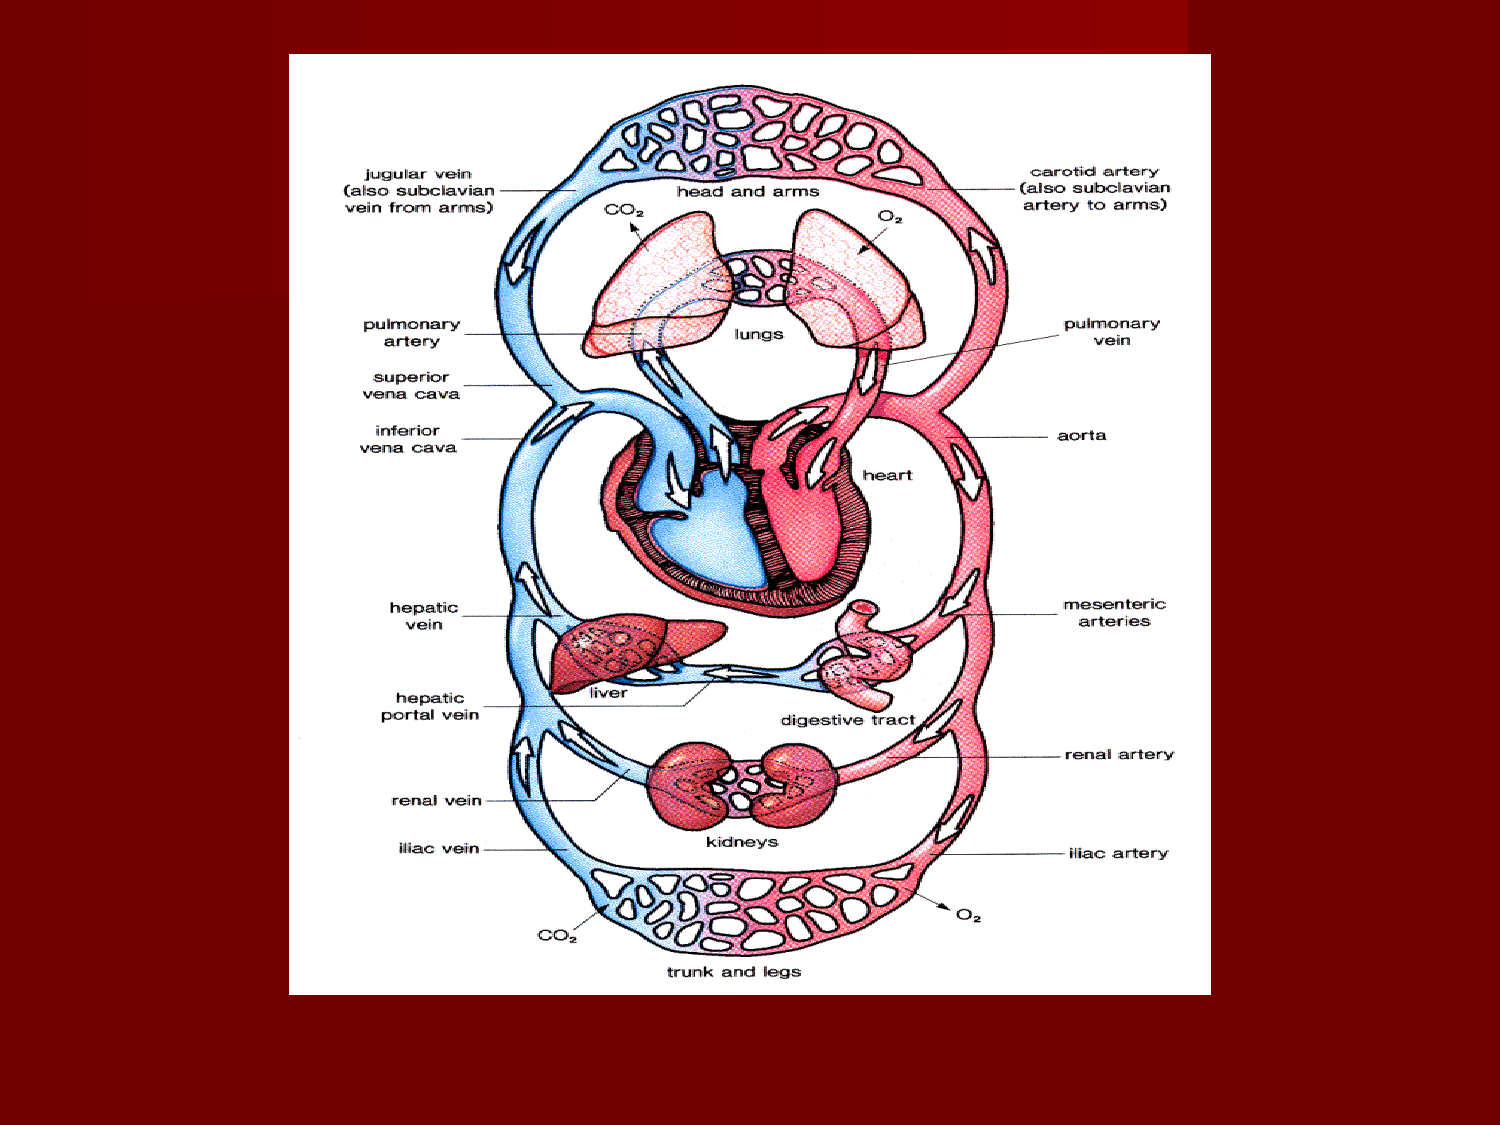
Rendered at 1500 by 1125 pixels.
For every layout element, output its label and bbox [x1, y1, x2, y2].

picture [289, 54, 1211, 995]
